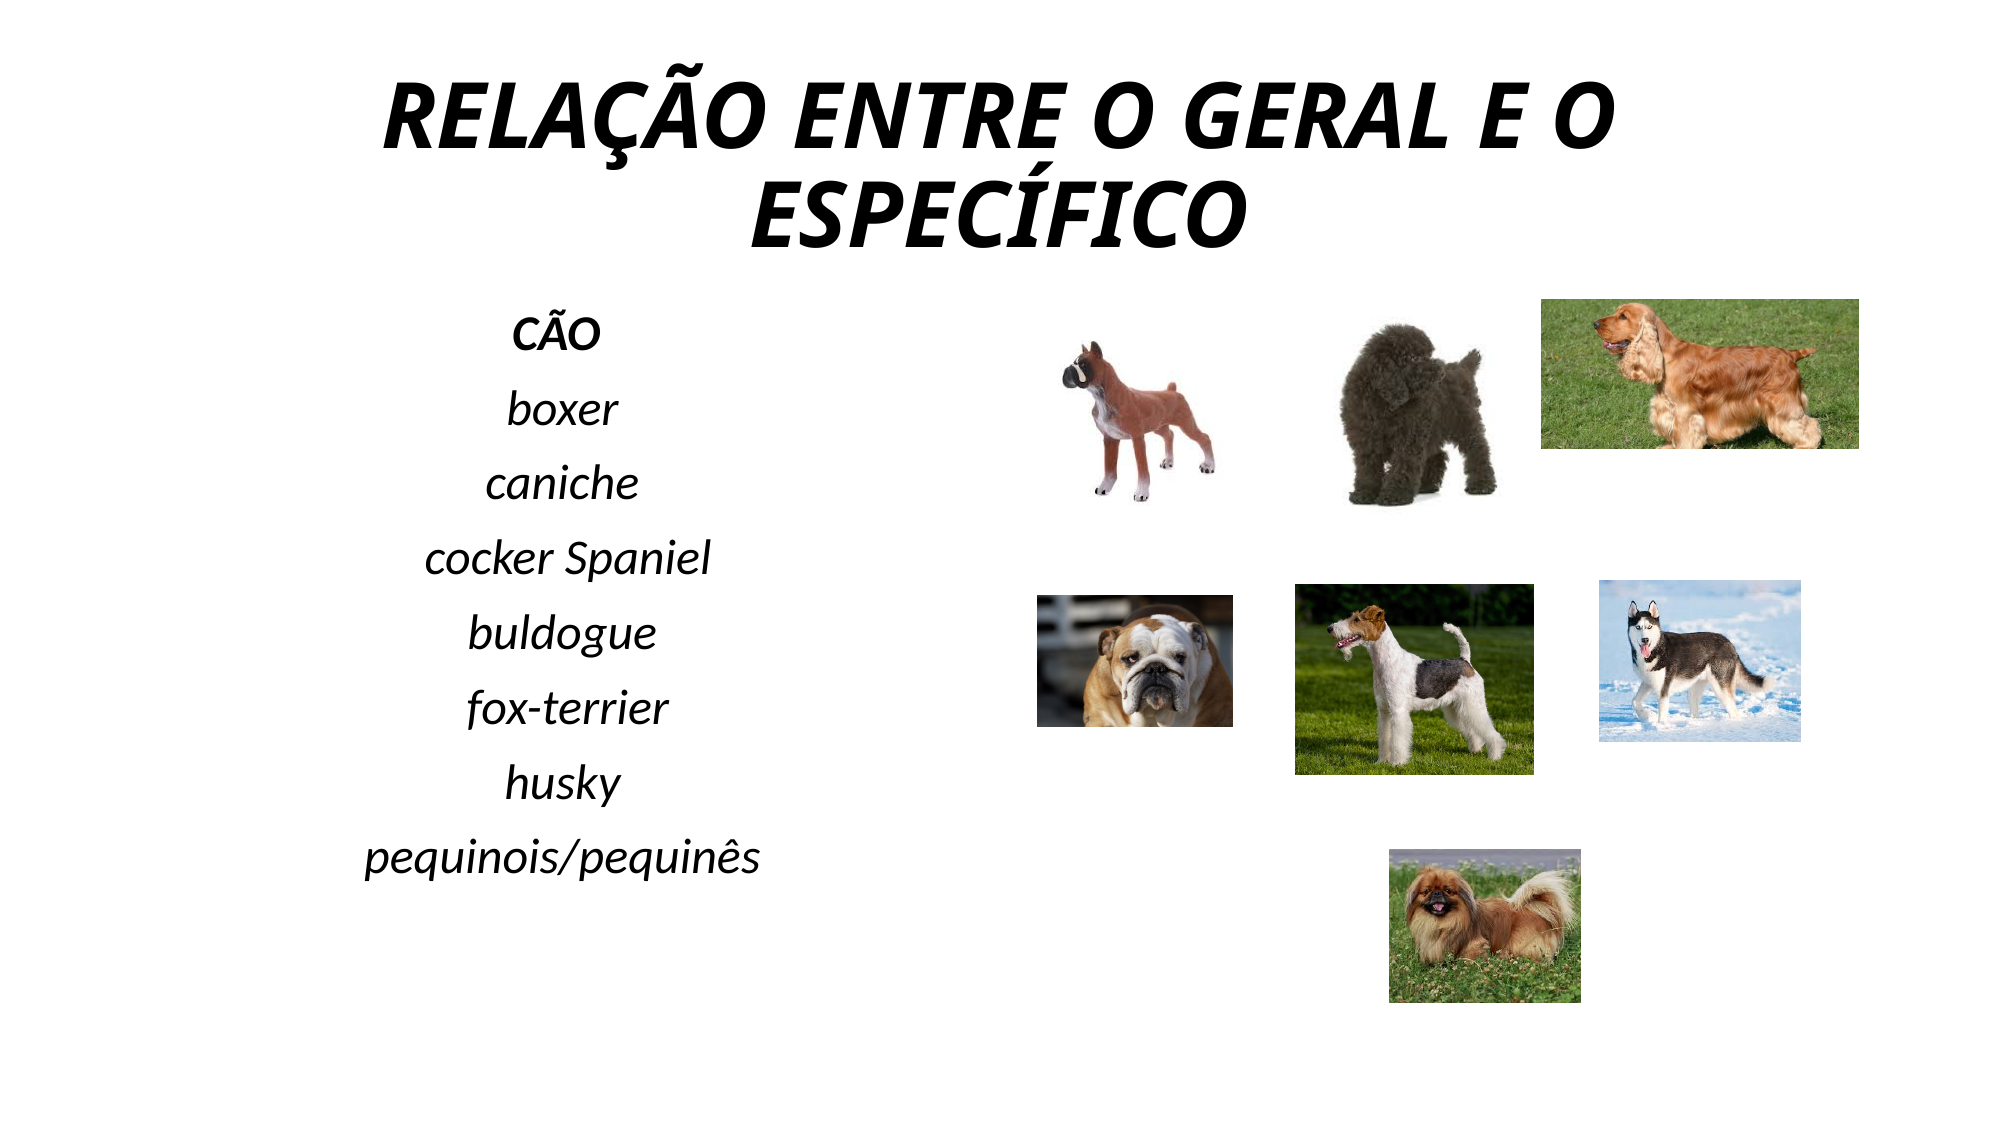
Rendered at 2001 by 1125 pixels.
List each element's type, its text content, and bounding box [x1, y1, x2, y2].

picture [1037, 595, 1233, 727]
picture [1389, 849, 1581, 1003]
picture [1025, 300, 1534, 528]
title RELAÇÃO ENTRE O GERAL E O ESPECÍFICO [137, 59, 1863, 278]
picture [1541, 299, 1859, 449]
list CÃO boxer caniche cocker Spaniel buldogue fox-terrier husky pequinois/pequinês [137, 299, 988, 1014]
picture [1295, 584, 1534, 775]
picture [1599, 580, 1801, 742]
